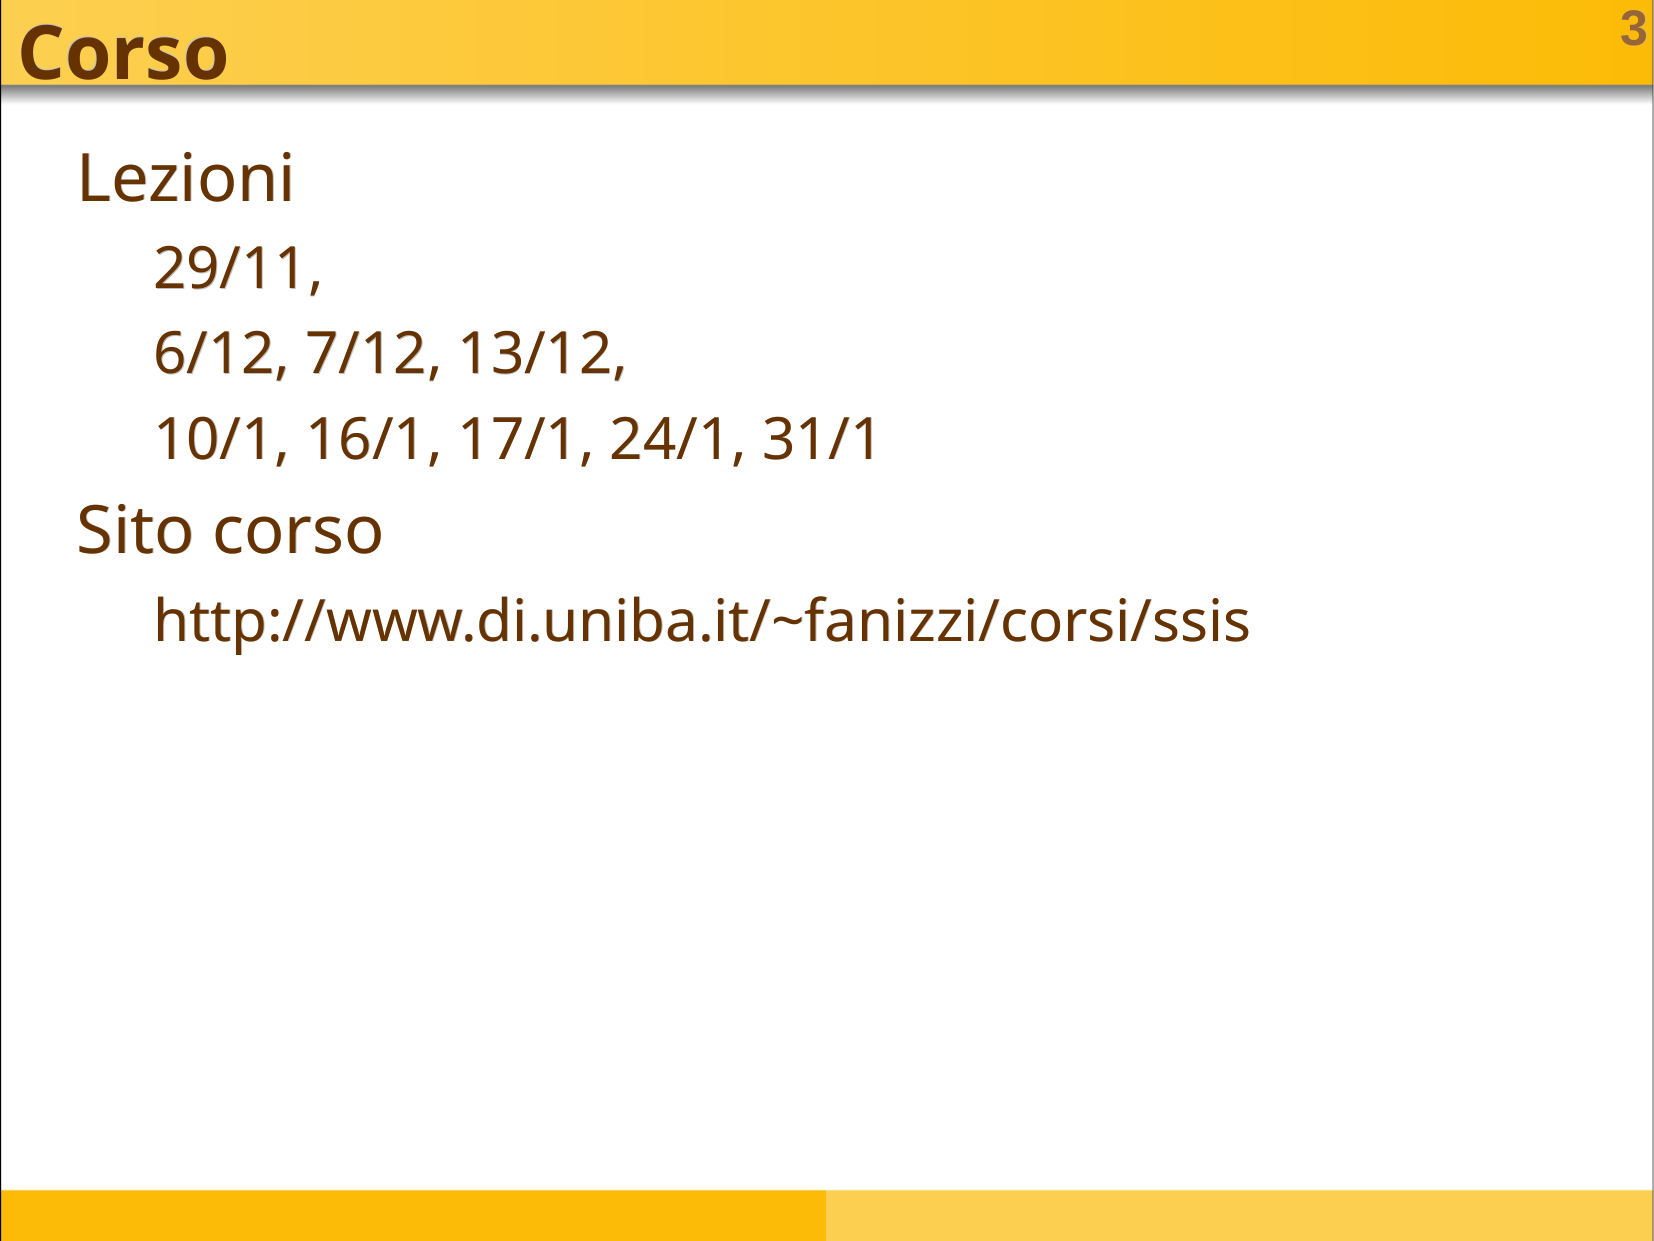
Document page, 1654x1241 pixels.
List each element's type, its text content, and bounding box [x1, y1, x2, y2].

picture [0, 0, 1654, 1241]
list Lezioni 29/11, 6/12, 7/12, 13/12, 10/1, 16/1, 17/1, 24/1, 31/1 Sito corso http://www.di.uniba.it/~fanizzi/corsi/ssis [59, 129, 1595, 1149]
title Corso [0, 0, 1477, 87]
